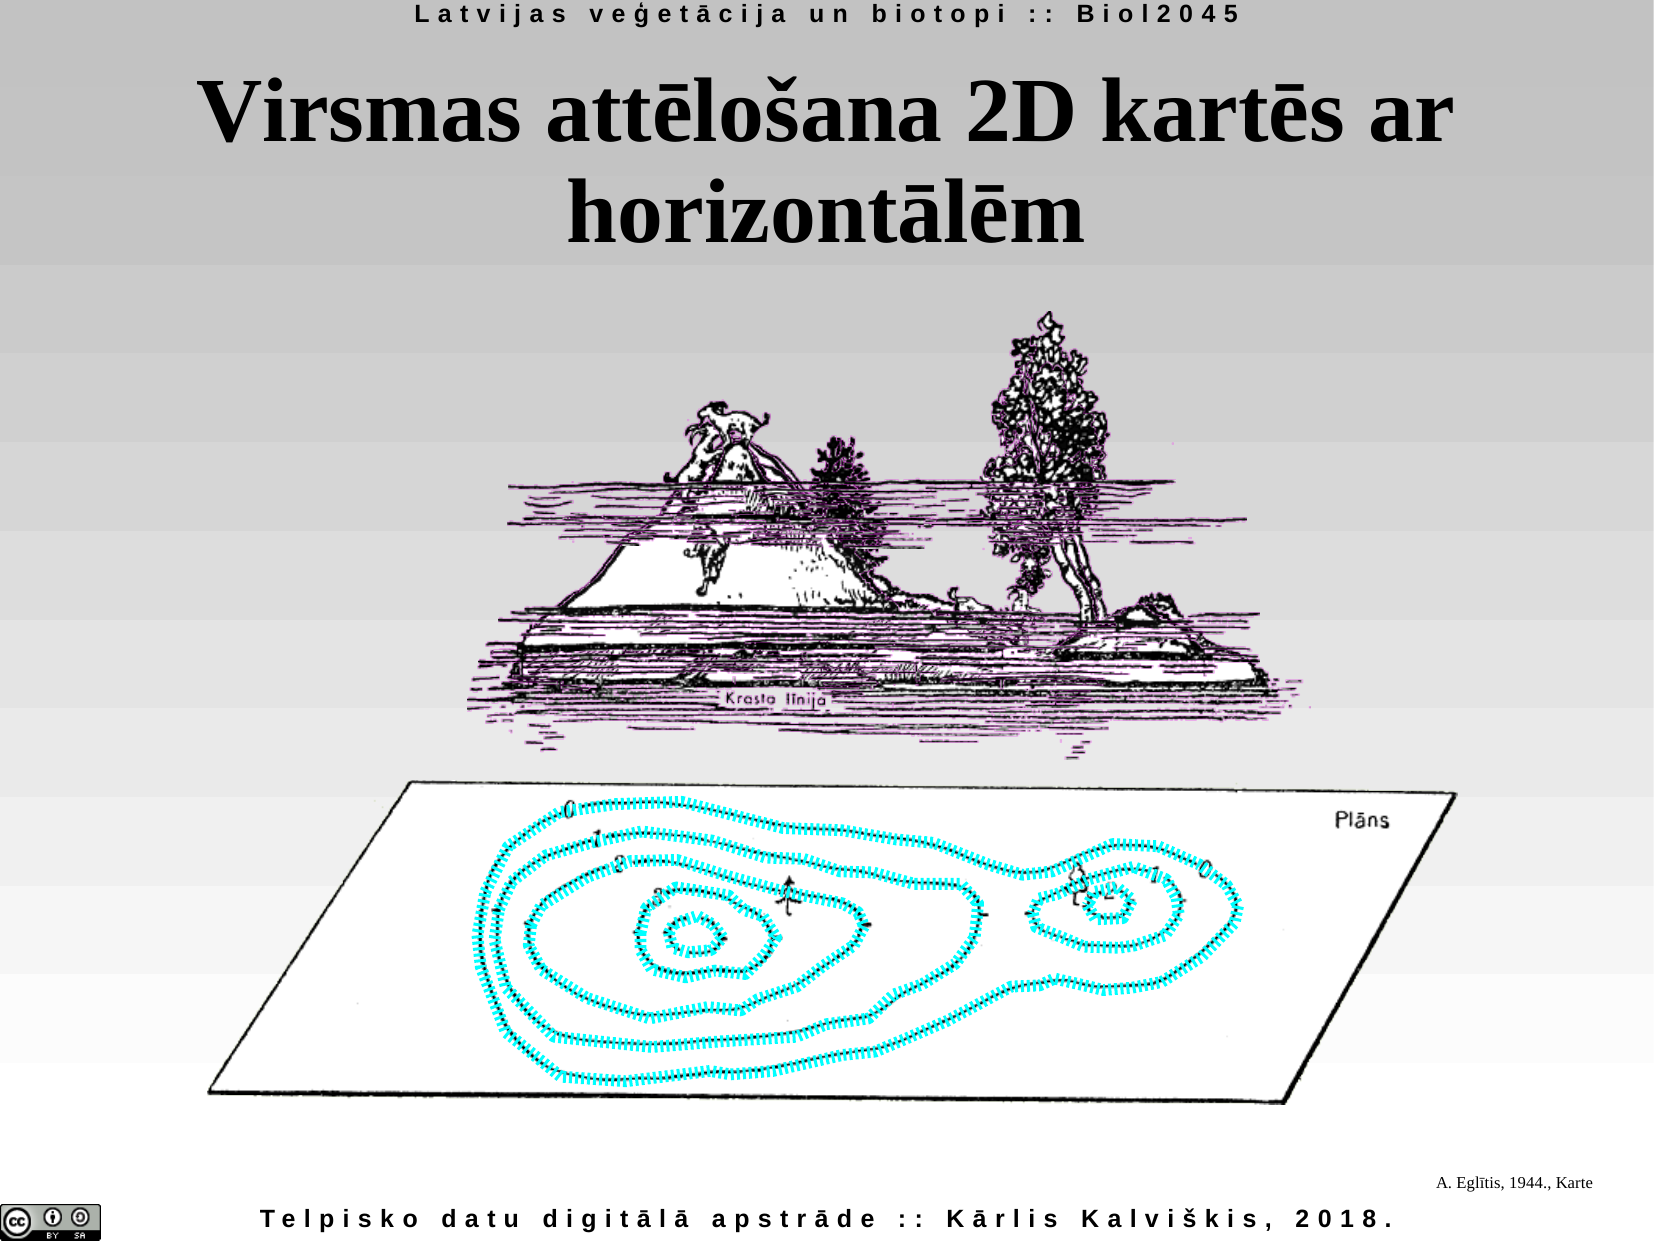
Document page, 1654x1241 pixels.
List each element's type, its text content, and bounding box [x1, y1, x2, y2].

text_box A. Eglītis, 1944., Karte [1421, 1165, 1609, 1199]
picture [0, 311, 1654, 1241]
title Virsmas attēlošana 2D kartēs ar horizontālēm [0, 59, 1654, 328]
picture [0, 0, 1654, 59]
